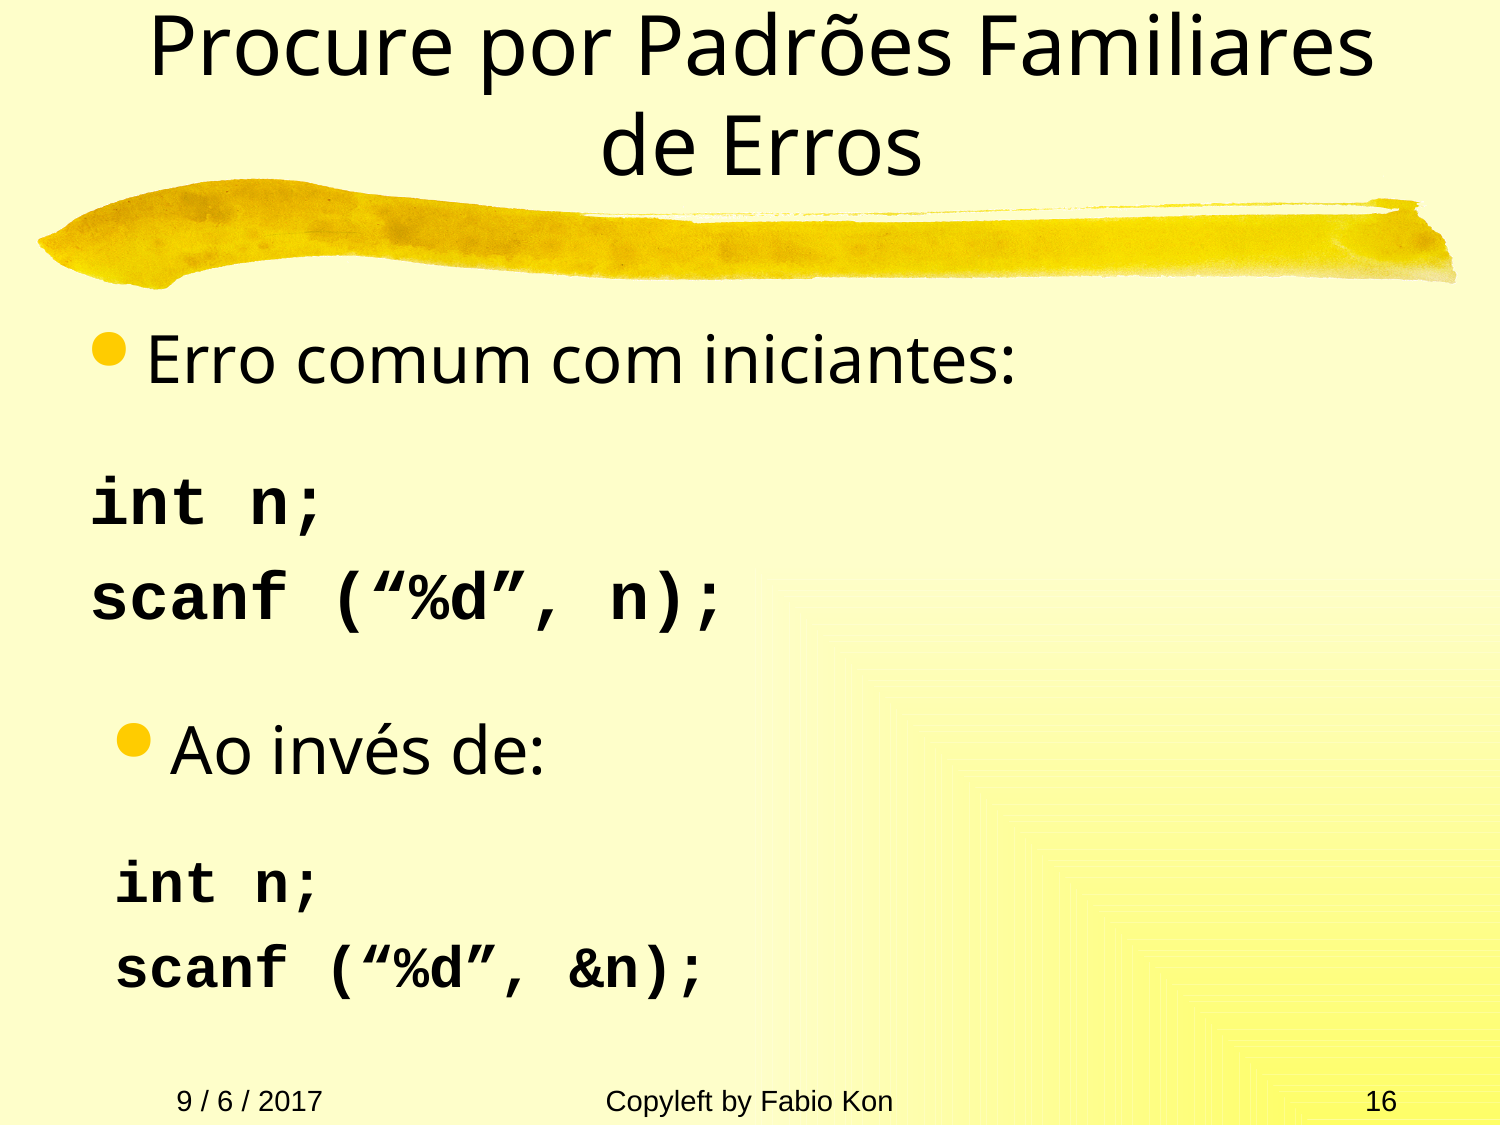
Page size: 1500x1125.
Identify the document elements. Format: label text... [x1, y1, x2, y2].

picture [24, 174, 1463, 297]
list Erro comum com iniciantes: int n; scanf (“%d”, n); [74, 309, 1417, 641]
title Procure por Padrões Familiares de Erros [125, 0, 1401, 200]
text_box Ao invés de: int n; scanf (“%d”, &n); [99, 699, 1442, 991]
